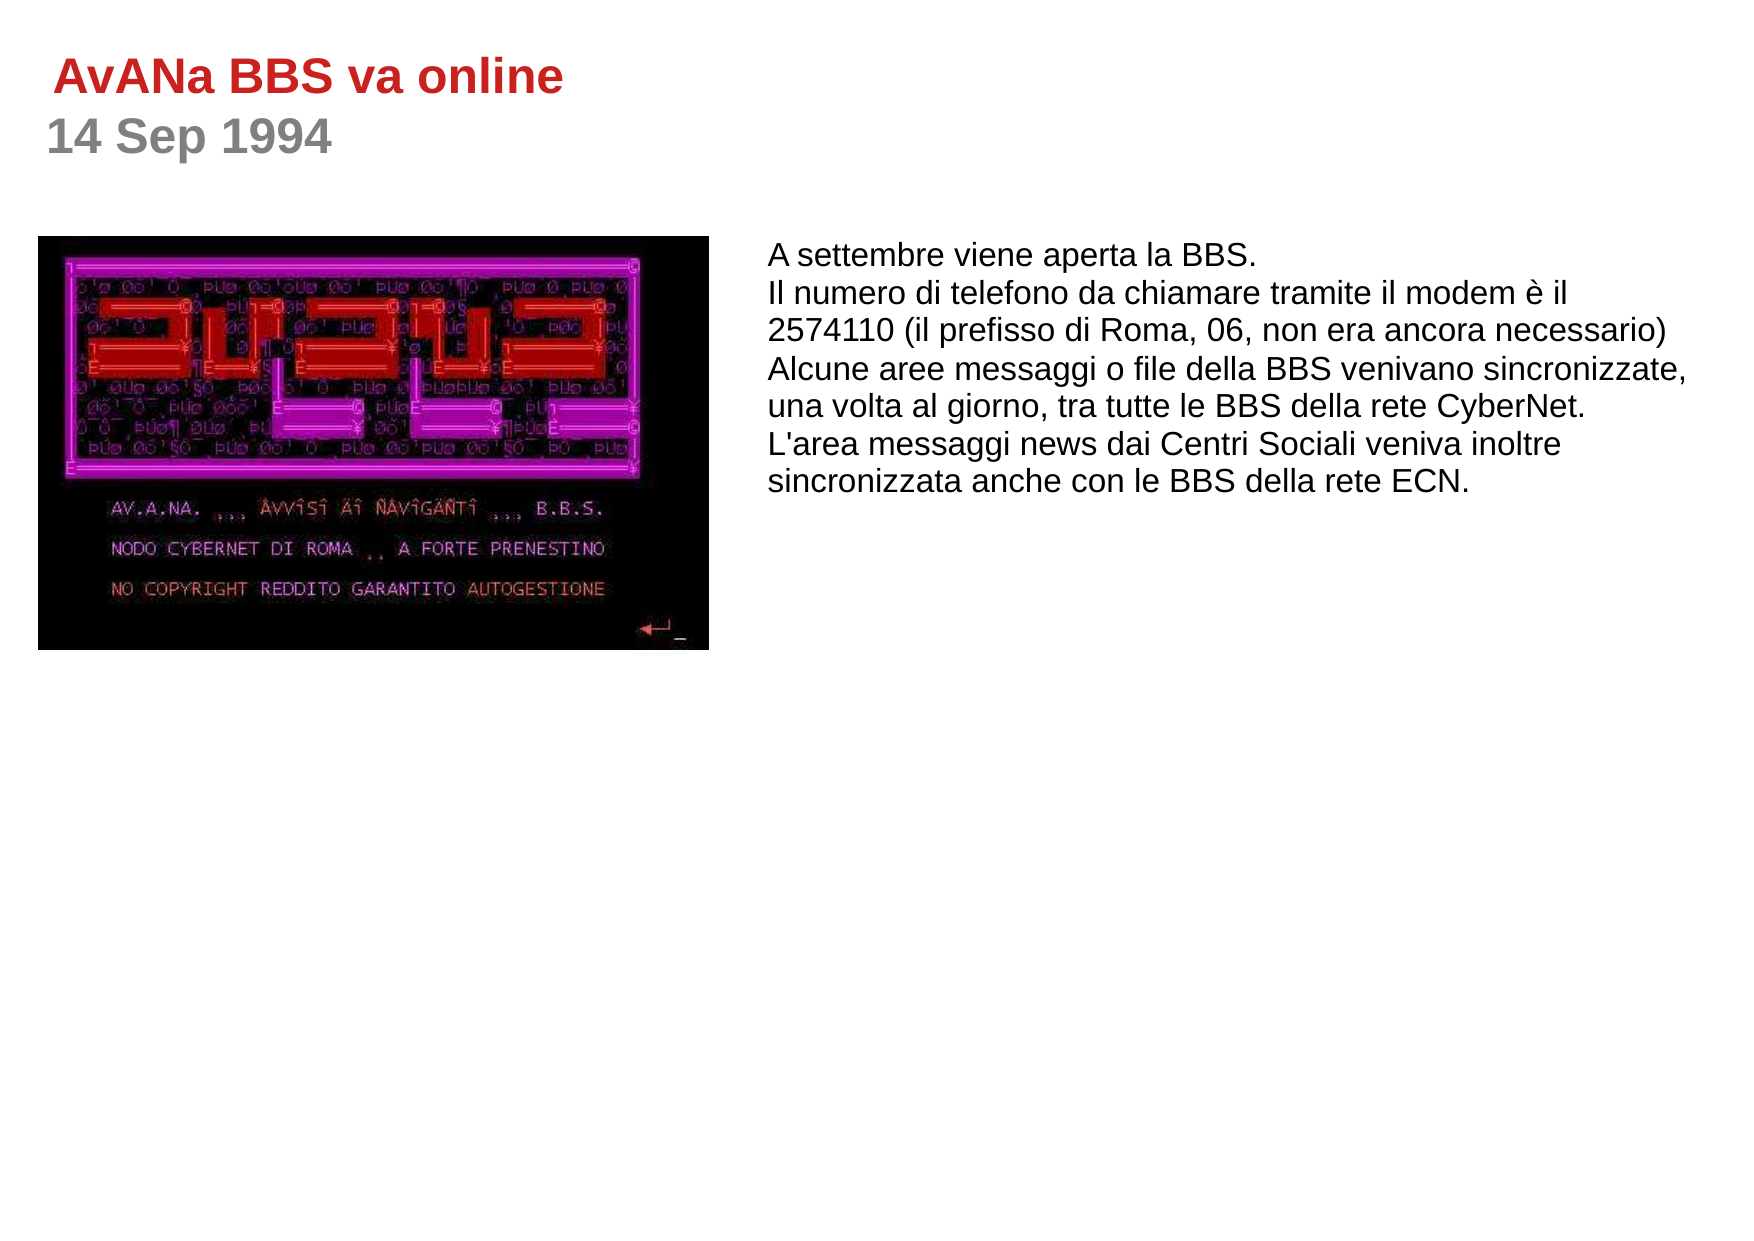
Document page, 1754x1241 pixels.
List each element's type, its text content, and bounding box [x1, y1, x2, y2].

picture [38, 236, 709, 650]
title AvANa BBS va online [52, 39, 1713, 114]
text_box 14 Sep 1994 [31, 101, 768, 178]
subtitle A settembre viene aperta la BBS. Il numero di telefono da chiamare tramite il modem è il 2574110 (il prefisso di Roma, 06, non era ancora necessario) Alcune aree messaggi o file della BBS venivano sincronizzate, una volta al giorno, tra tutte le BBS della rete CyberNet. L'area messaggi news dai Centri Sociali veniva inoltre sincronizzata anche con le BBS della rete ECN. [767, 236, 1692, 1182]
